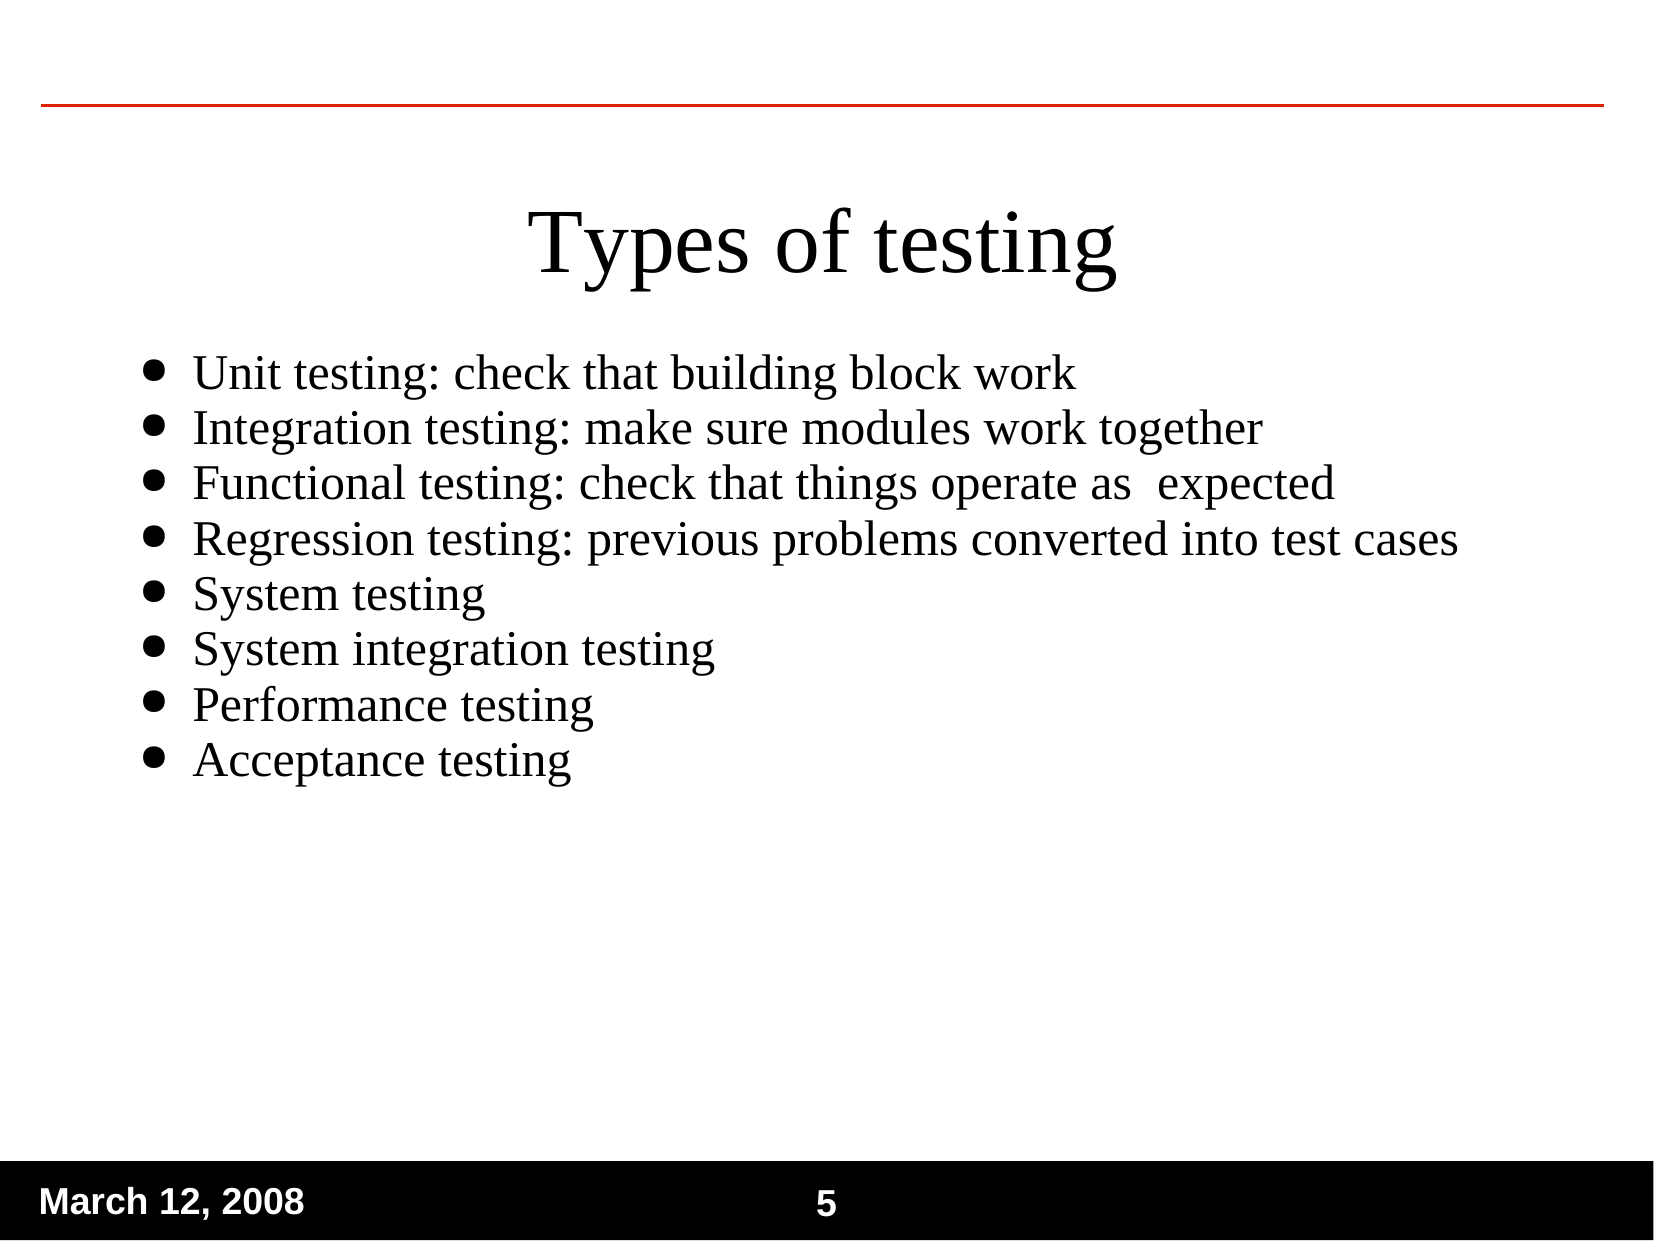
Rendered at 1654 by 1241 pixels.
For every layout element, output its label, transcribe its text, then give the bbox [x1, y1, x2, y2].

list Unit testing: check that building block work Integration testing: make sure modules work together Functional testing: check that things operate as expected Regression testing: previous problems converted into test cases System testing System integration testing Performance testing Acceptance testing [121, 344, 1534, 1127]
title Types of testing [117, 137, 1530, 346]
